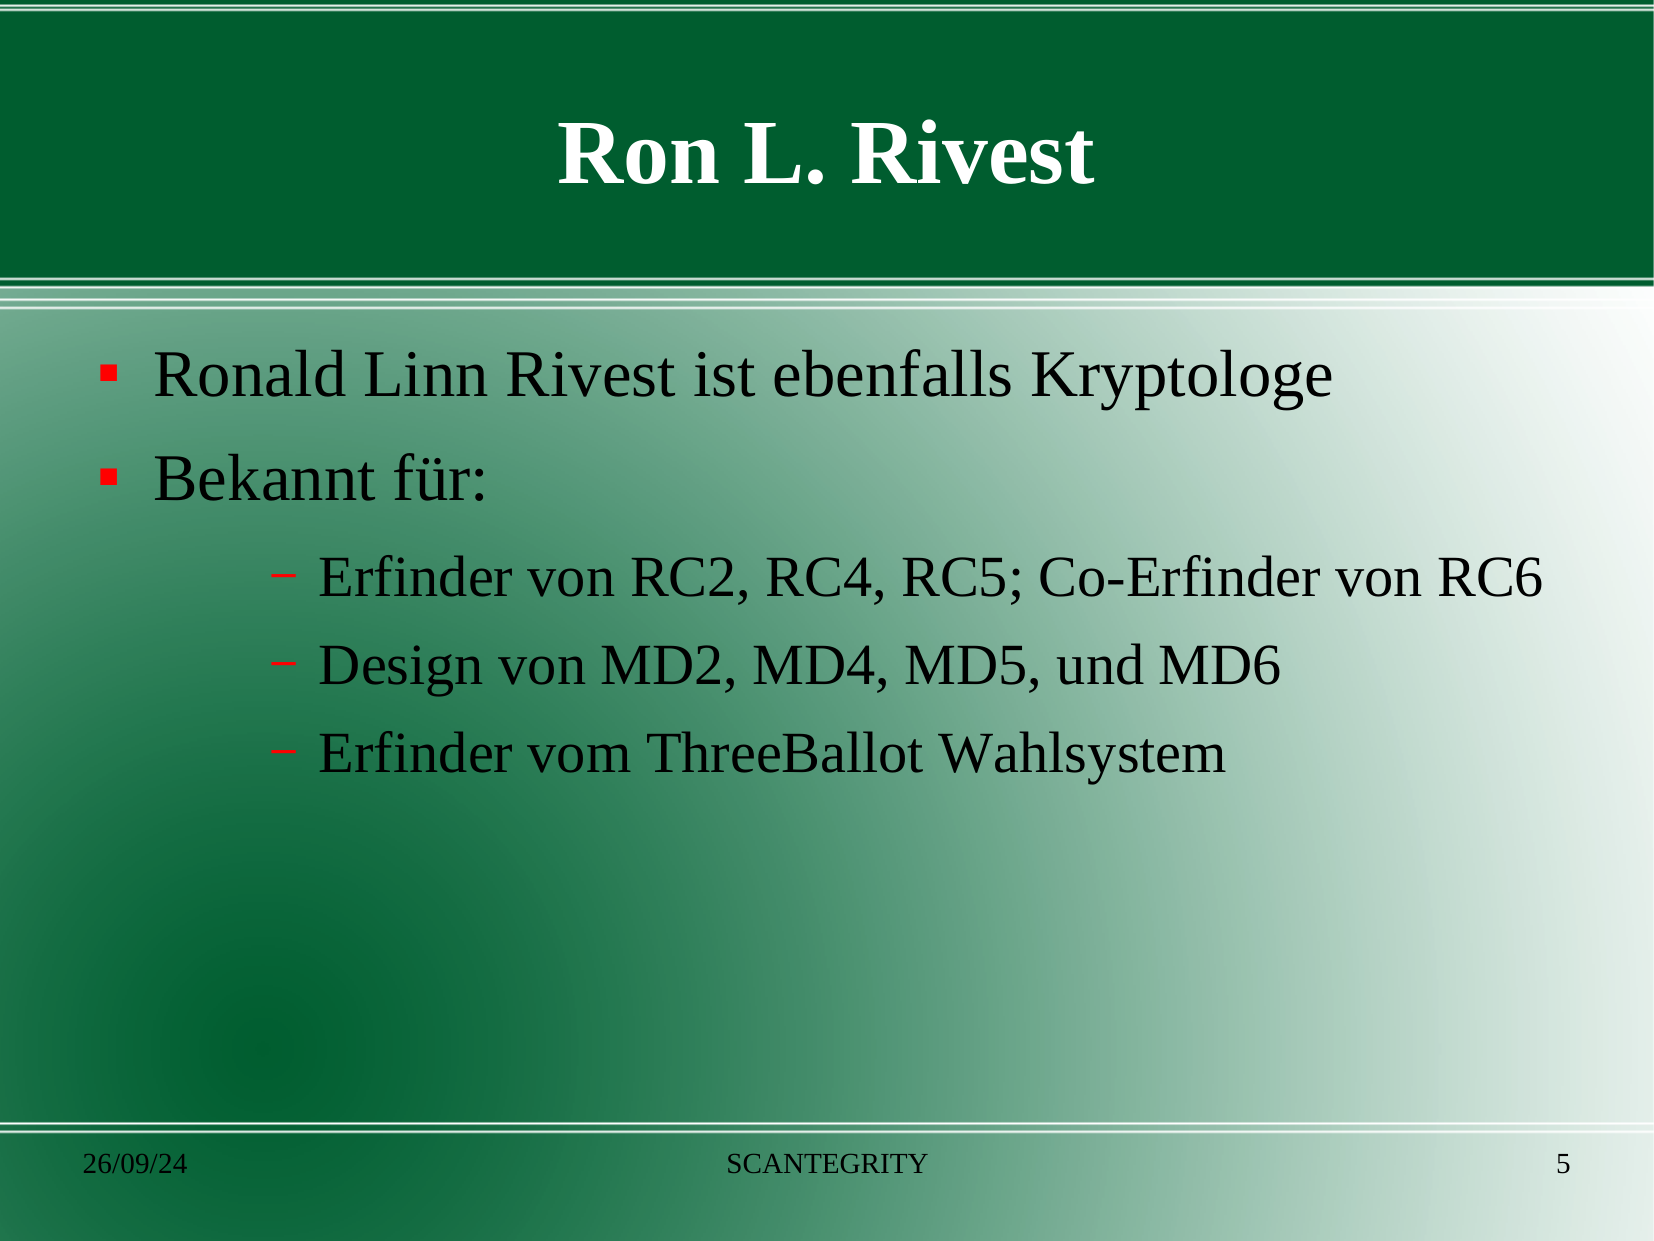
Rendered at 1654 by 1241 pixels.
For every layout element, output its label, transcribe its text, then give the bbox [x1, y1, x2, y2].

picture [0, 0, 1654, 1241]
list Ronald Linn Rivest ist ebenfalls Kryptologe Bekannt für: Erfinder von RC2, RC4, RC5; Co-Erfinder von RC6 Design von MD2, MD4, MD5, und MD6 Erfinder vom ThreeBallot Wahlsystem [82, 337, 1571, 1037]
title Ron L. Rivest [82, 56, 1571, 250]
